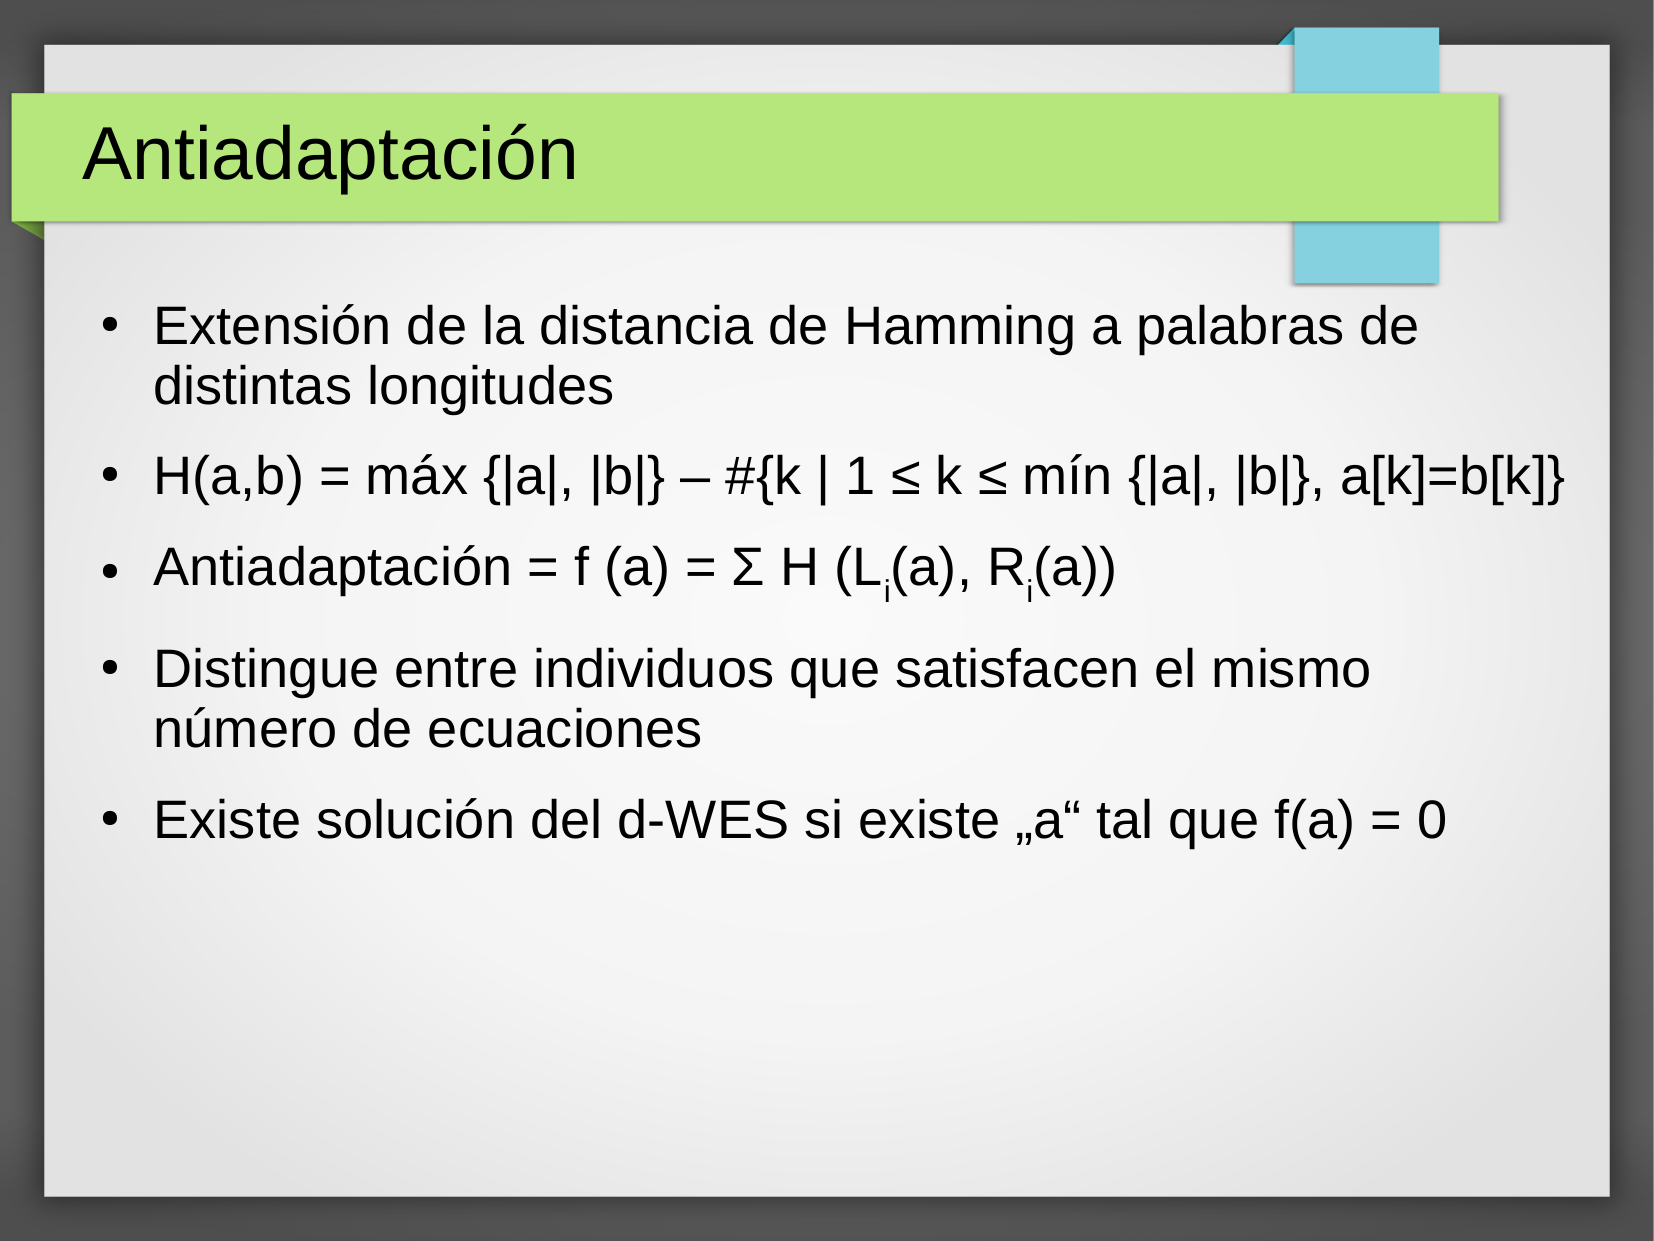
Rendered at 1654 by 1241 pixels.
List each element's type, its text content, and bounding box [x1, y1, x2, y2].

title Antiadaptación [82, 94, 1264, 213]
list Extensión de la distancia de Hamming a palabras de distintas longitudes H(a,b) = máx {|a|, |b|} – #{k | 1 ≤ k ≤ mín {|a|, |b|}, a[k]=b[k]} Antiadaptación = f (a) = Σ H (Li(a), Ri(a)) Distingue entre individuos que satisfacen el mismo número de ecuaciones Existe solución del d-WES si existe „a“ tal que f(a) = 0 [82, 295, 1571, 1015]
picture [0, 0, 1654, 1241]
